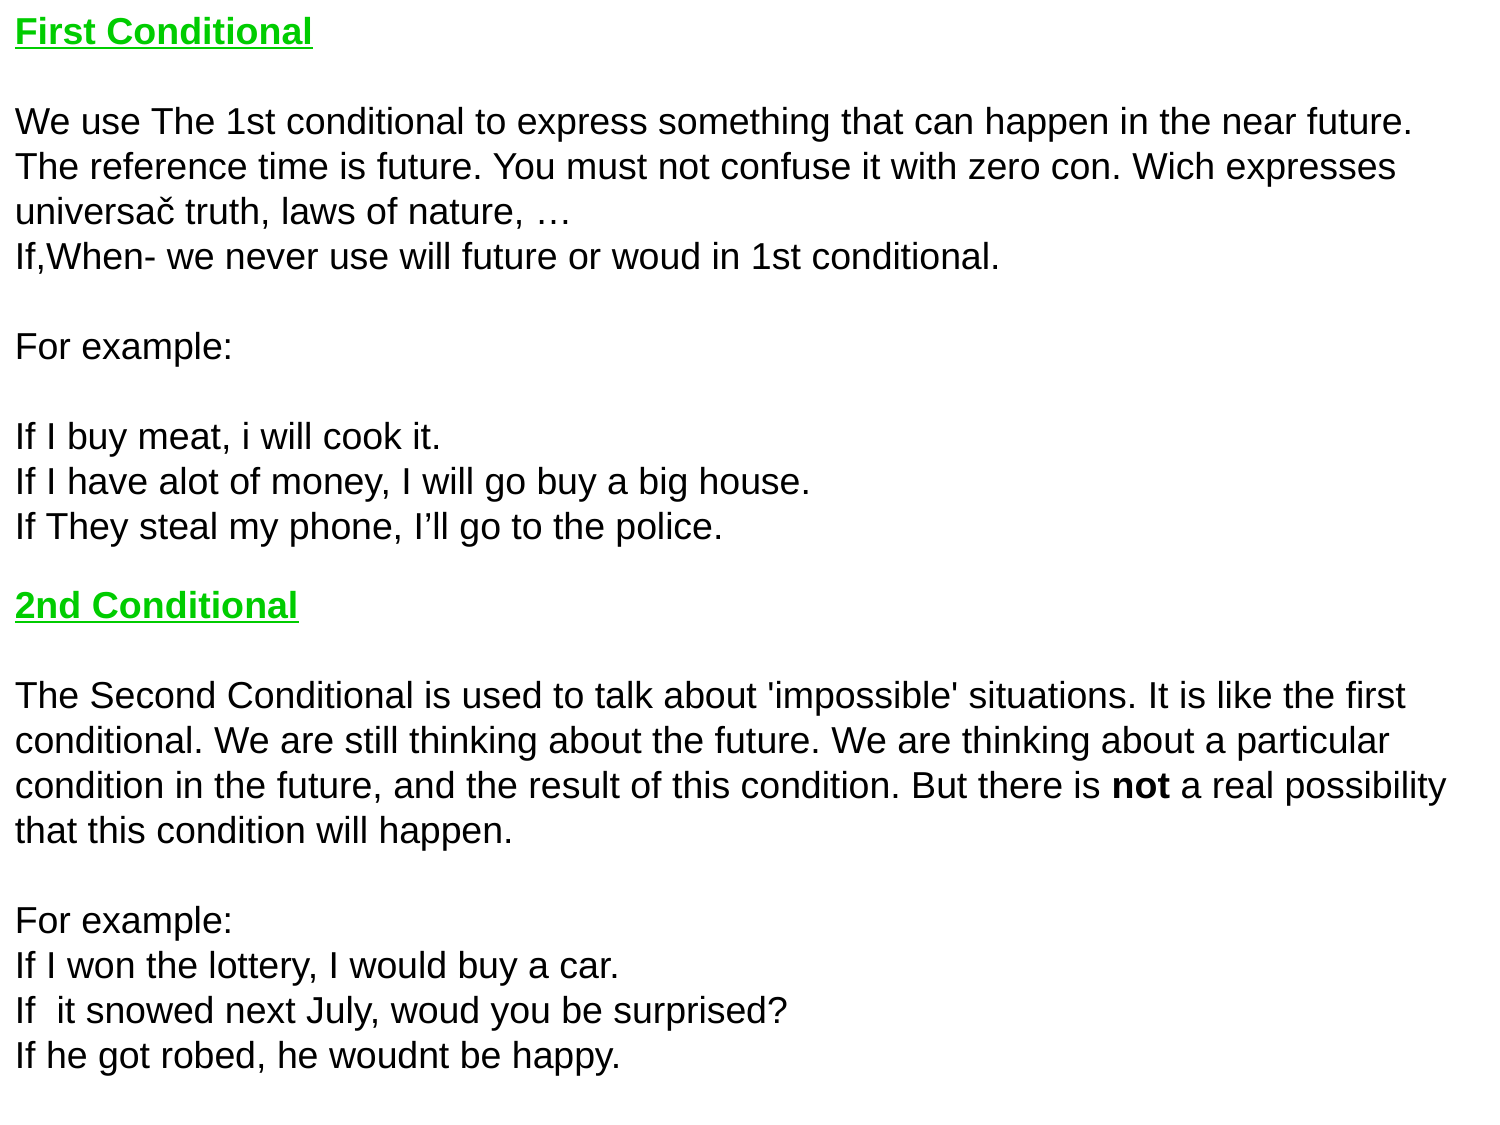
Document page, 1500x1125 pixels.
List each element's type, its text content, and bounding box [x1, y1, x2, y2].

text_box First Conditional We use The 1st conditional to express something that can happen in the near future. The reference time is future. You must not confuse it with zero con. Wich expresses universač truth, laws of nature, … If,When- we never use will future or woud in 1st conditional. For example: If I buy meat, i will cook it. If I have alot of money, I will go buy a big house. If They steal my phone, I’ll go to the police. [0, 0, 1500, 574]
text_box 2nd Conditional The Second Conditional is used to talk about 'impossible' situations. It is like the first conditional. We are still thinking about the future. We are thinking about a particular condition in the future, and the result of this condition. But there is not a real possibility that this condition will happen. For example: If I won the lottery, I would buy a car. If it snowed next July, woud you be surprised? If he got robed, he woudnt be happy. [0, 574, 1500, 1125]
